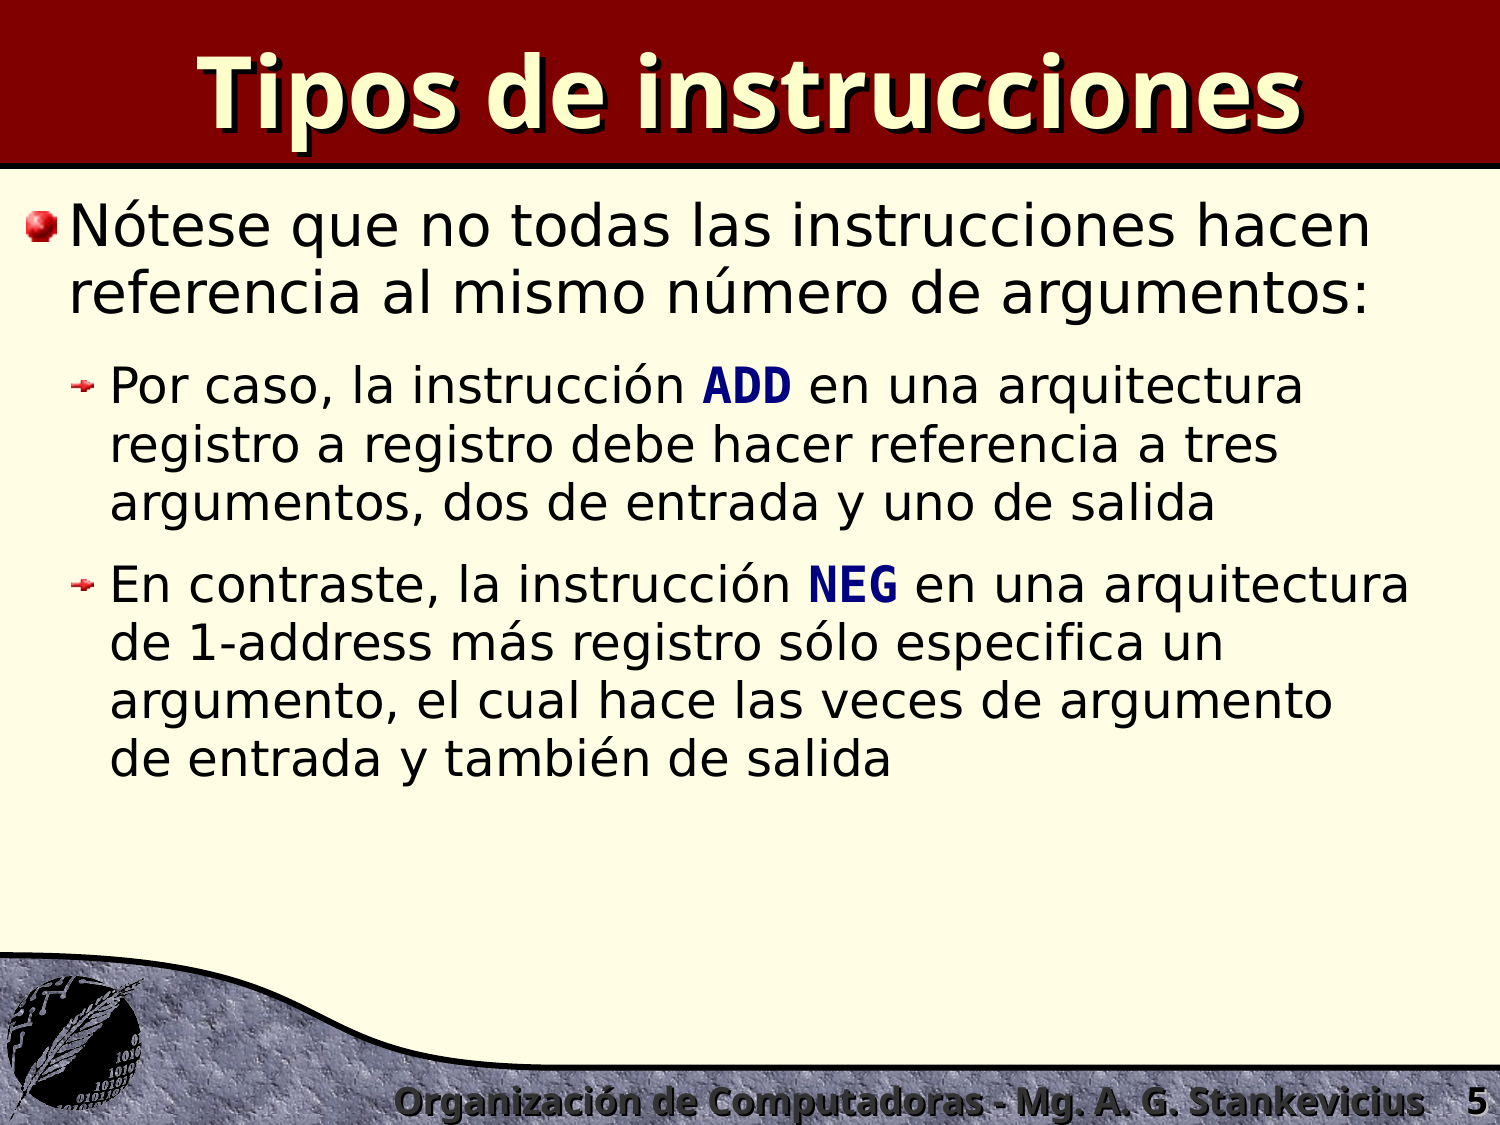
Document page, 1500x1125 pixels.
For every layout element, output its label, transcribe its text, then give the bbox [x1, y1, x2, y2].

picture [1058, 1100, 1065, 1110]
picture [448, 1100, 455, 1110]
picture [0, 959, 1500, 1125]
picture [802, 1100, 806, 1110]
title Tipos de instrucciones [15, 5, 1485, 160]
list Nótese que no todas las instrucciones hacen referencia al mismo número de argumentos: Por caso, la instrucción ADD en una arquitectura registro a registro debe hacer referencia a tres argumentos, dos de entrada y uno de salida En contraste, la instrucción NEG en una arquitectura de 1-address más registro sólo especifica un argumento, el cual hace las veces de argumento de entrada y también de salida [11, 192, 1486, 935]
